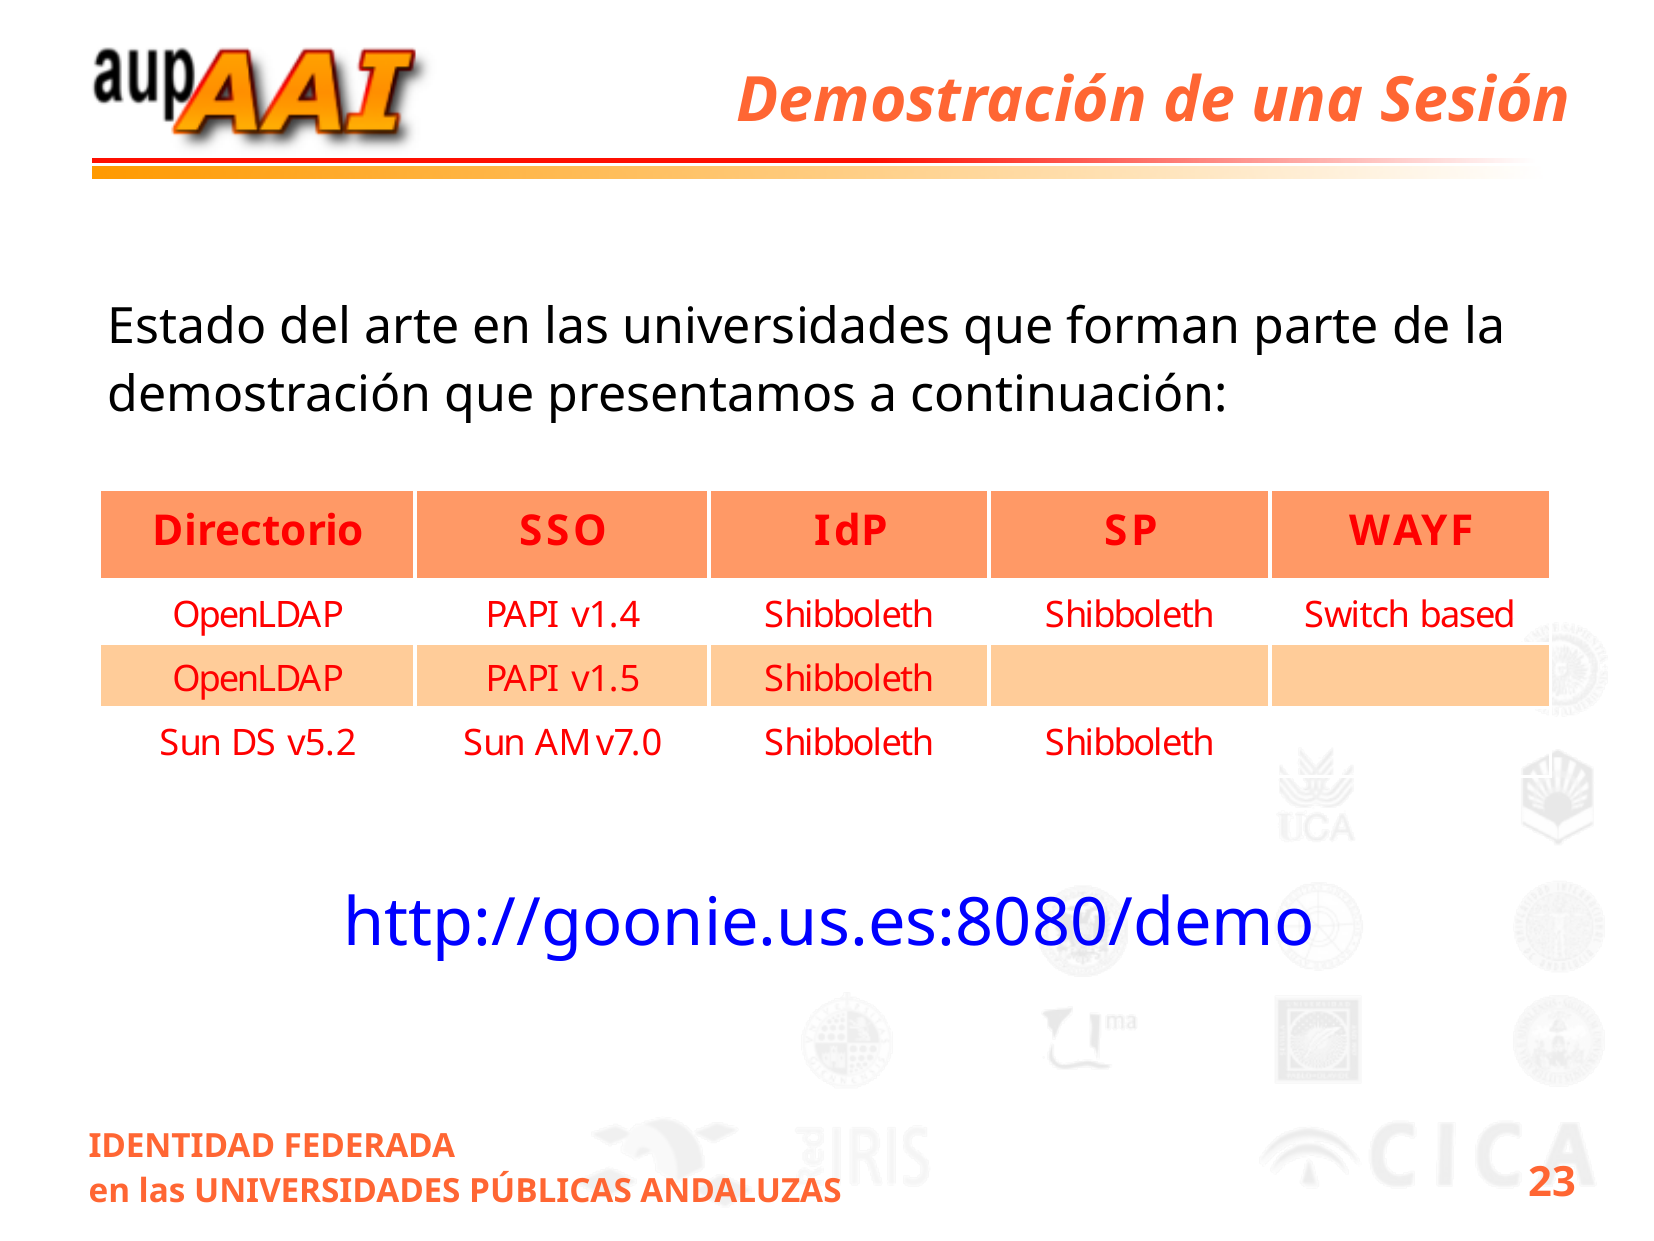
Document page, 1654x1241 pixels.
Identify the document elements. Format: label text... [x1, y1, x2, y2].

picture [579, 618, 1614, 1209]
chart [99, 491, 1583, 810]
title Demostración de una Sesión [590, 62, 1571, 133]
picture [49, 19, 1545, 179]
text_box http://goonie.us.es:8080/demo [88, 874, 1565, 949]
list Estado del arte en las universidades que forman parte de la demostración que presentamos a continuación: [82, 290, 1565, 426]
